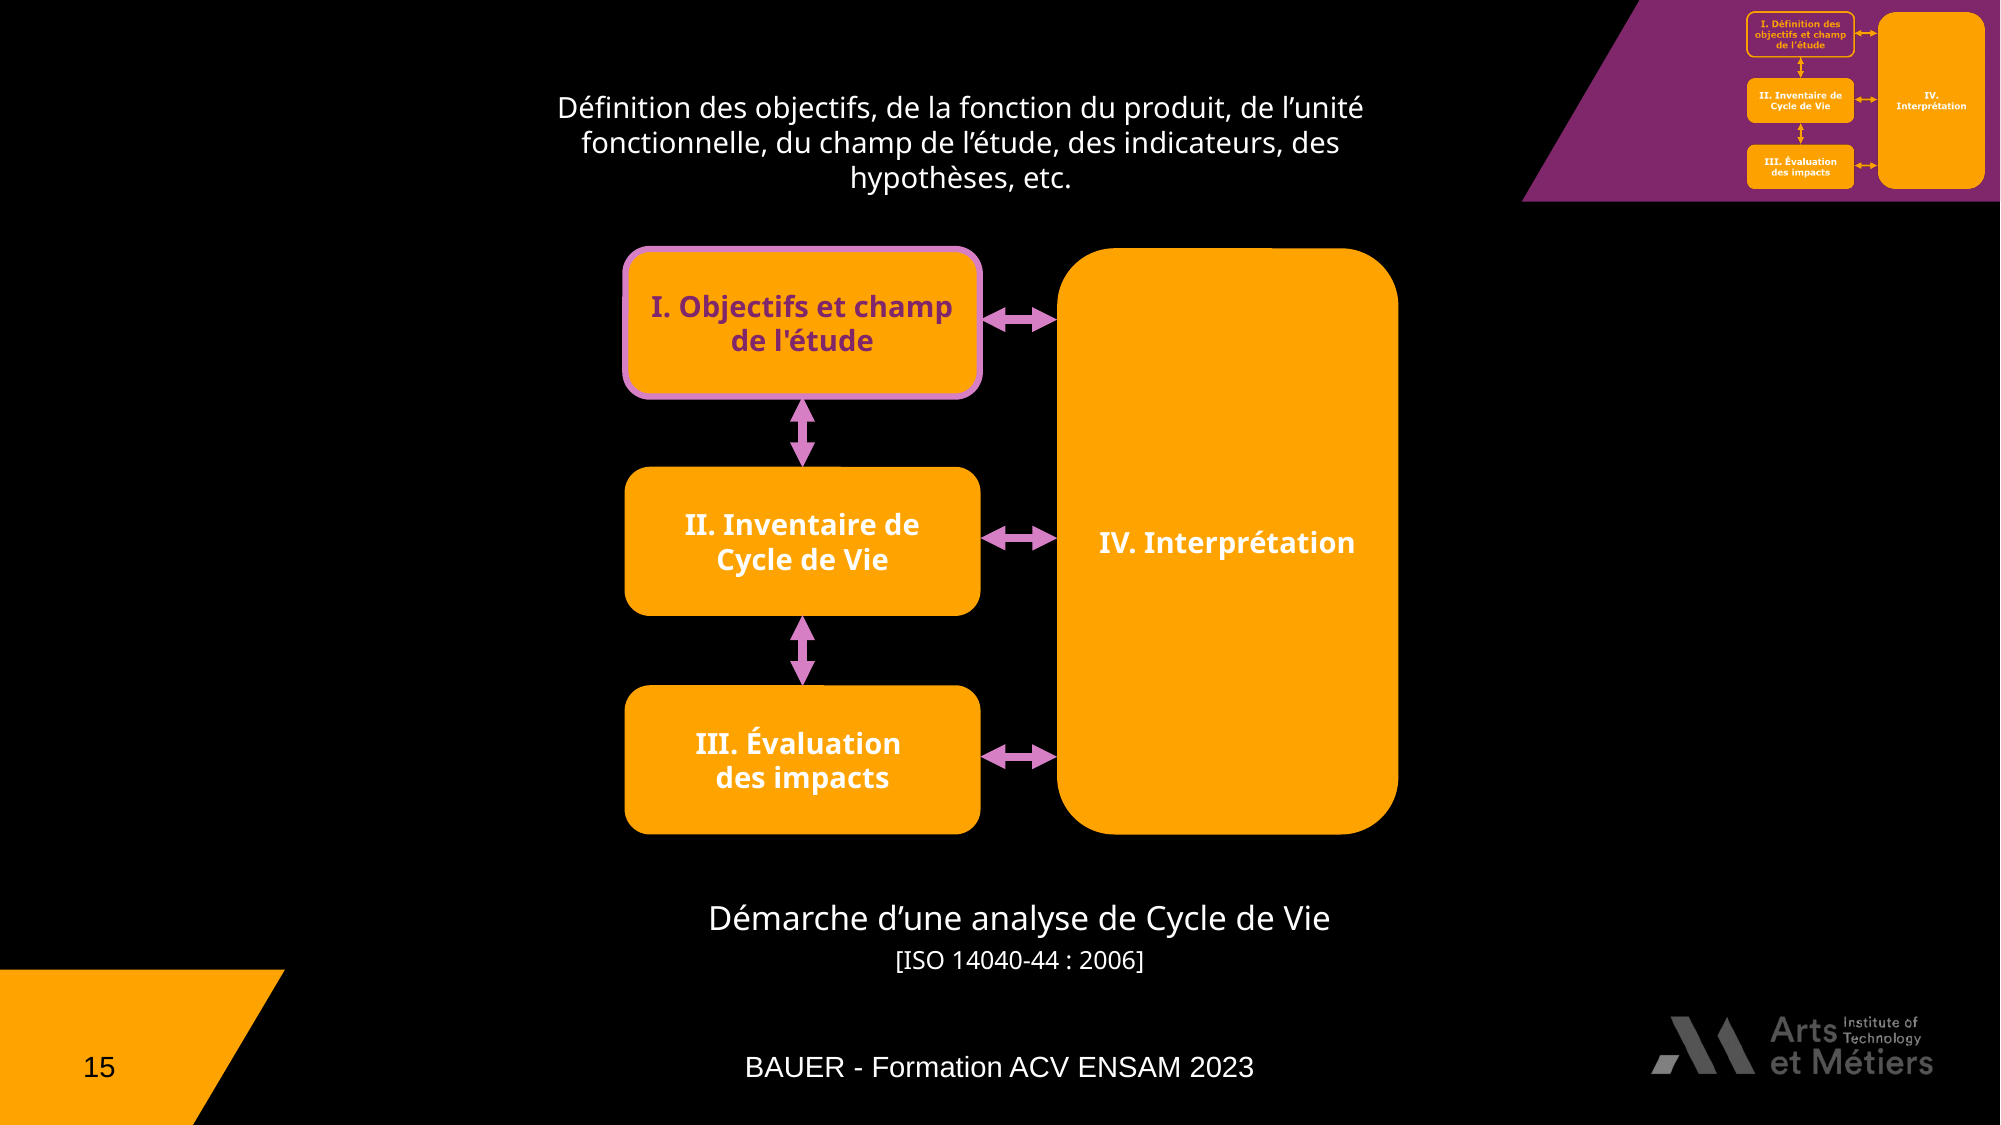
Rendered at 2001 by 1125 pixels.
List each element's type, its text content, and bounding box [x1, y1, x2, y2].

text_box Démarche d’une analyse de Cycle de Vie [ISO 14040-44 : 2006] [582, 880, 1458, 983]
text_box Définition des objectifs, de la fonction du produit, de l’unité fonctionnelle, du champ de l’étude, des indicateurs, des hypothèses, etc. [517, 67, 1405, 216]
text_box IV. Interprétation [1057, 248, 1398, 834]
picture [1631, 997, 1952, 1093]
text_box I. Objectifs et champ de l'étude [625, 248, 980, 397]
text_box II. Inventaire de Cycle de Vie [625, 467, 980, 616]
text_box III. Évaluation des impacts [625, 685, 980, 834]
picture [1746, 11, 1985, 189]
